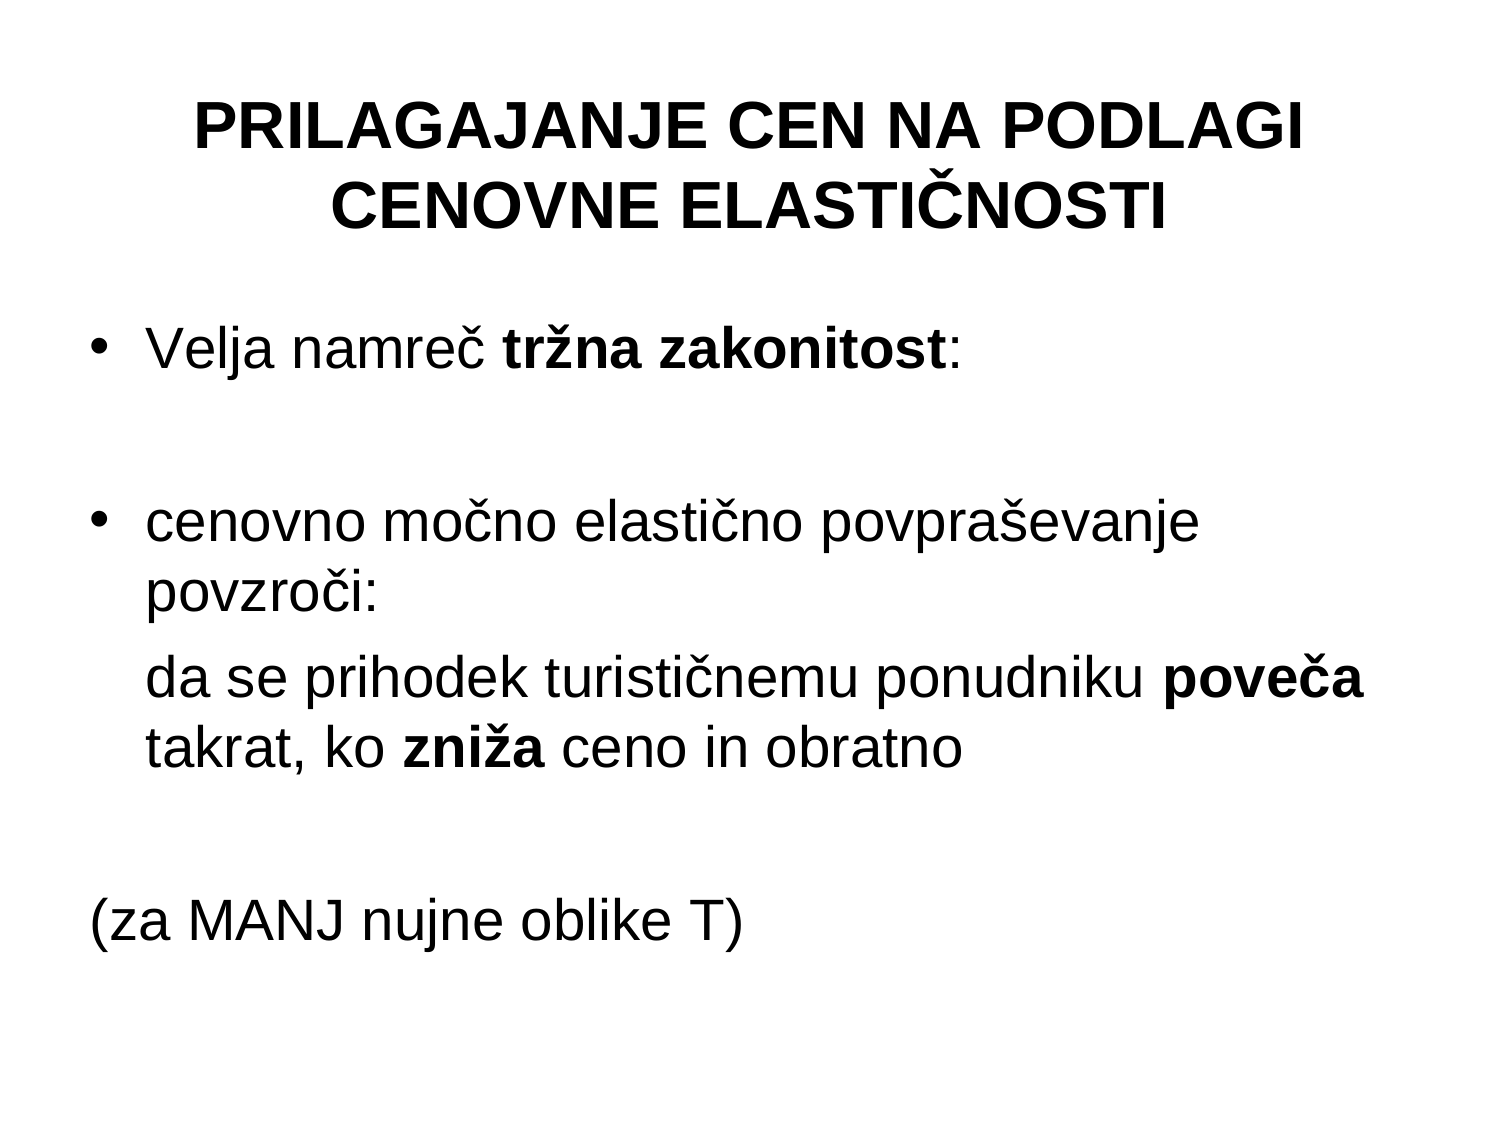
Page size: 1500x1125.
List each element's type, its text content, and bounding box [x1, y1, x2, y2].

list Velja namreč tržna zakonitost: cenovno močno elastično povpraševanje povzroči: da se prihodek turističnemu ponudniku poveča takrat, ko zniža ceno in obratno (za MANJ nujne oblike T) [75, 302, 1426, 1035]
title PRILAGAJANJE CEN NA PODLAGI CENOVNE ELASTIČNOSTI [75, 45, 1426, 279]
